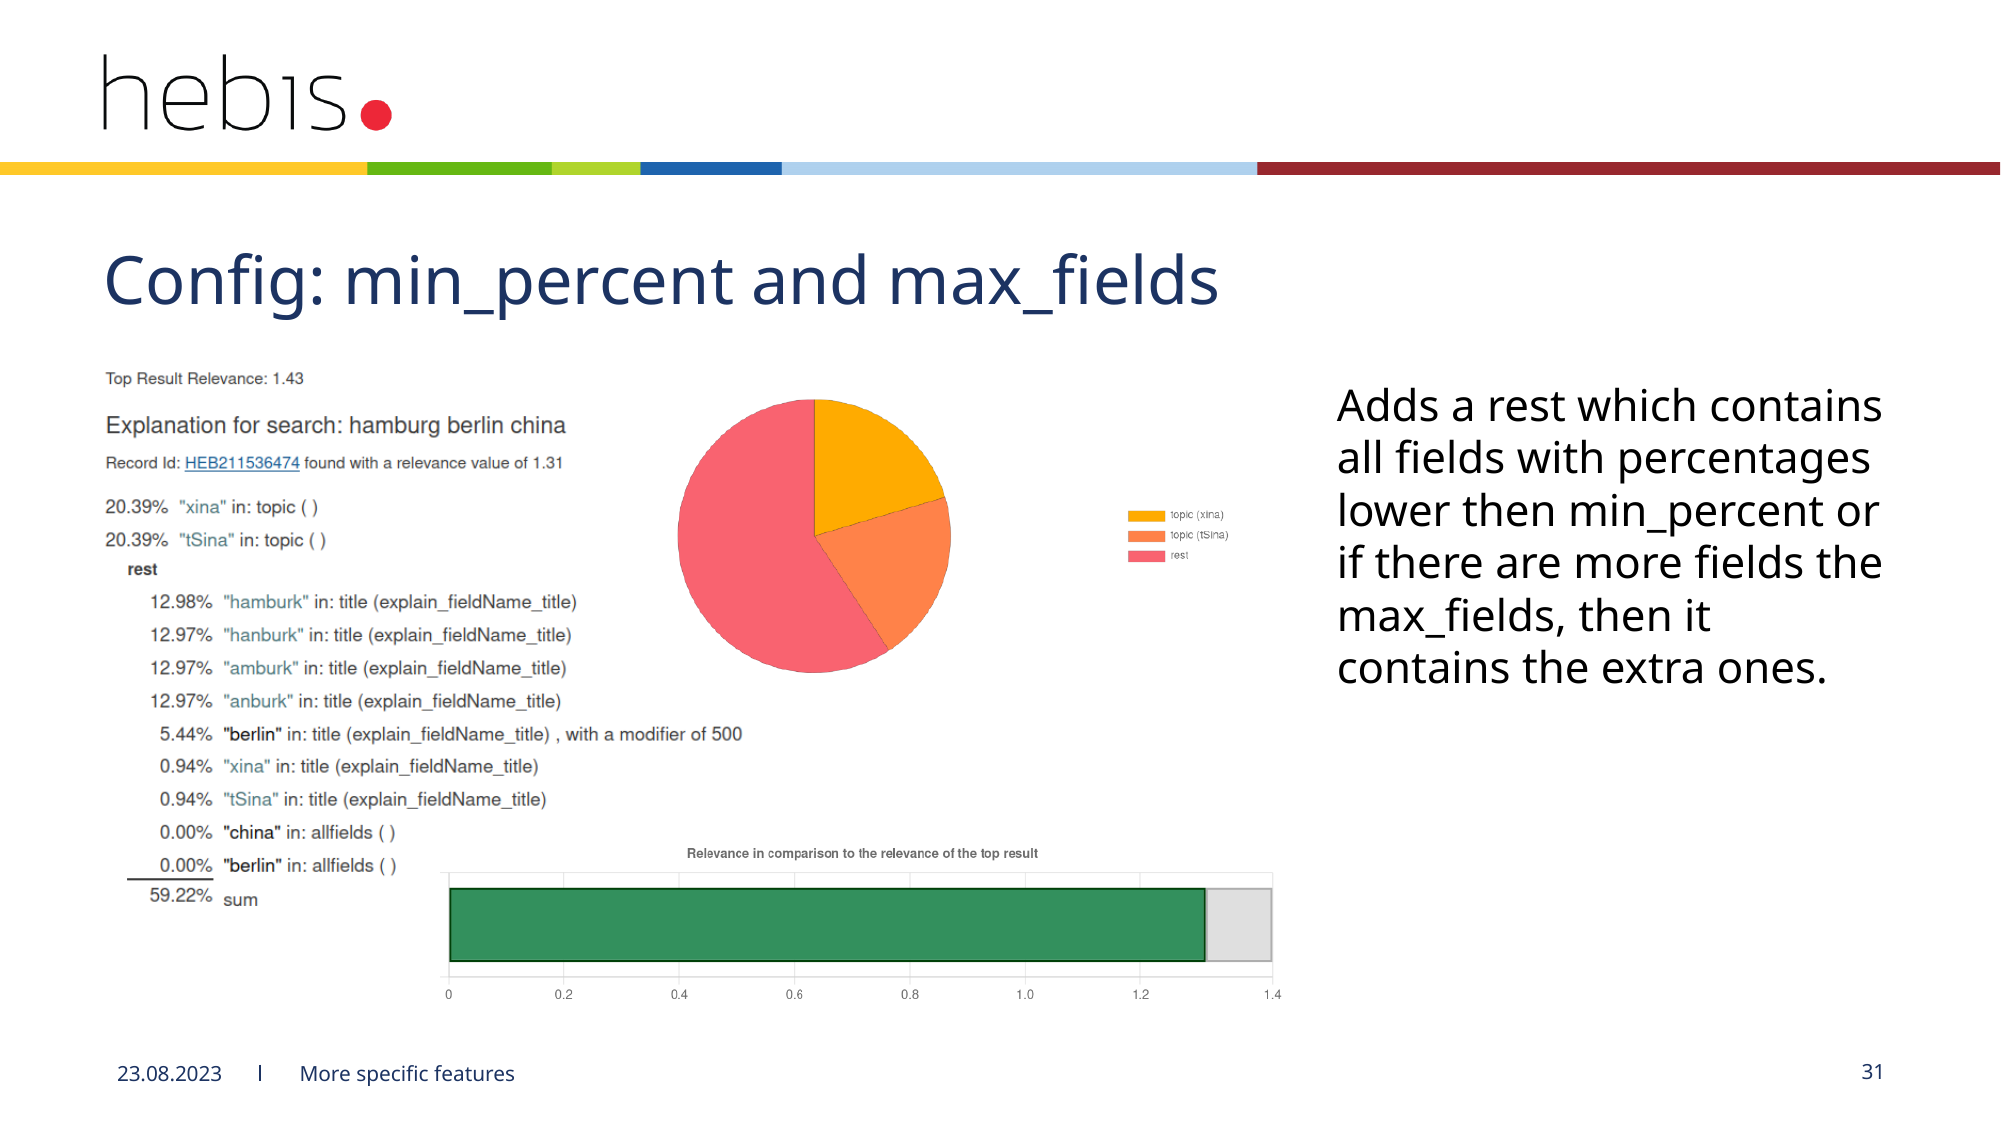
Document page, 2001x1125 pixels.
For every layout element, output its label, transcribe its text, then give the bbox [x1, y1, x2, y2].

slide_number <number> [1694, 1042, 1900, 1103]
slide_number 23.08.2023 [102, 1042, 271, 1103]
list Config: min_percent and max_fields [97, 242, 1581, 313]
picture [94, 366, 1323, 1016]
footer More specific features [284, 1042, 1451, 1103]
picture [0, 0, 2001, 248]
list Adds a rest which contains all fields with percentages lower then min_percent or if there are more fields the max_fields, then it contains the extra ones. [1330, 371, 1900, 1006]
